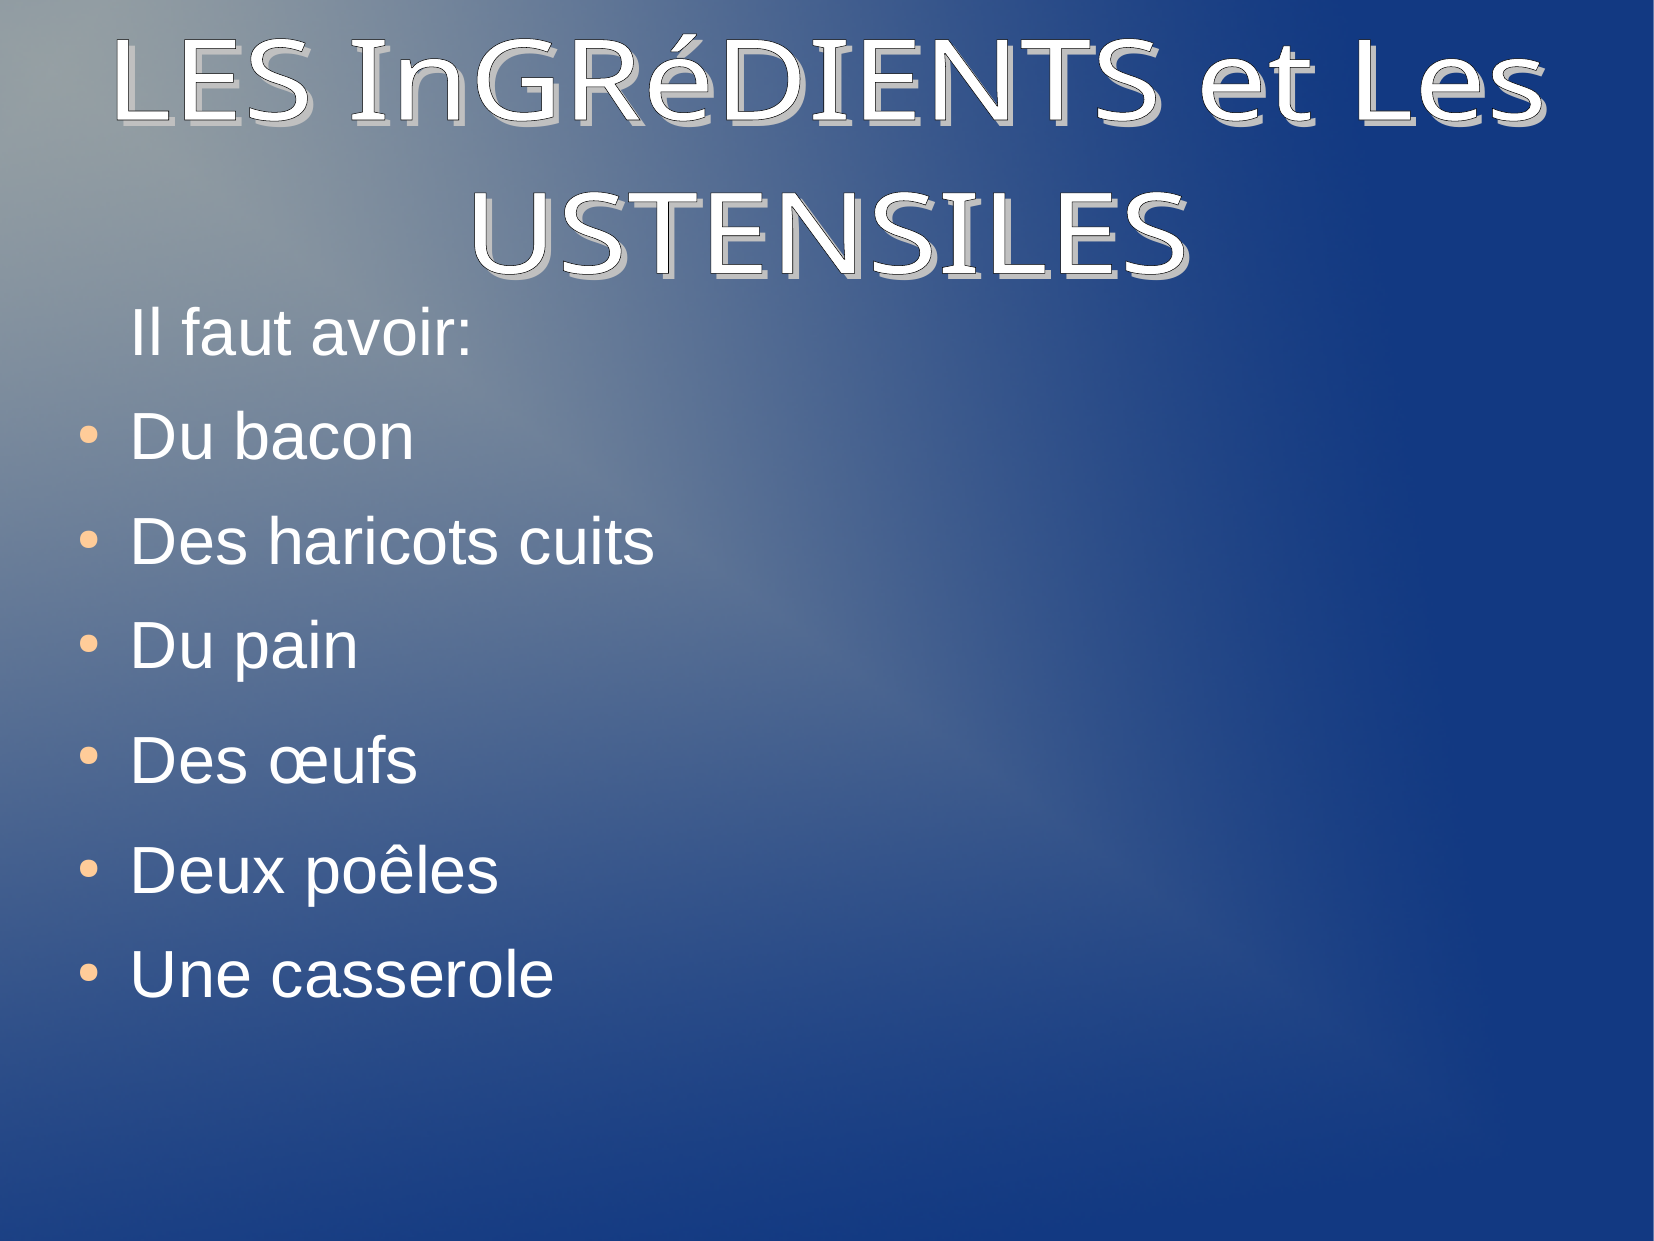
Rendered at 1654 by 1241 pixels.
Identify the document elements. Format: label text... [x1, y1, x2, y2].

picture [0, 0, 1654, 1241]
title LES InGRéDIENTS et Les USTENSILES [82, 27, 1571, 279]
list Il faut avoir: Du bacon Des haricots cuits Du pain Des œufs Deux poêles Une casserole [59, 295, 1548, 1241]
